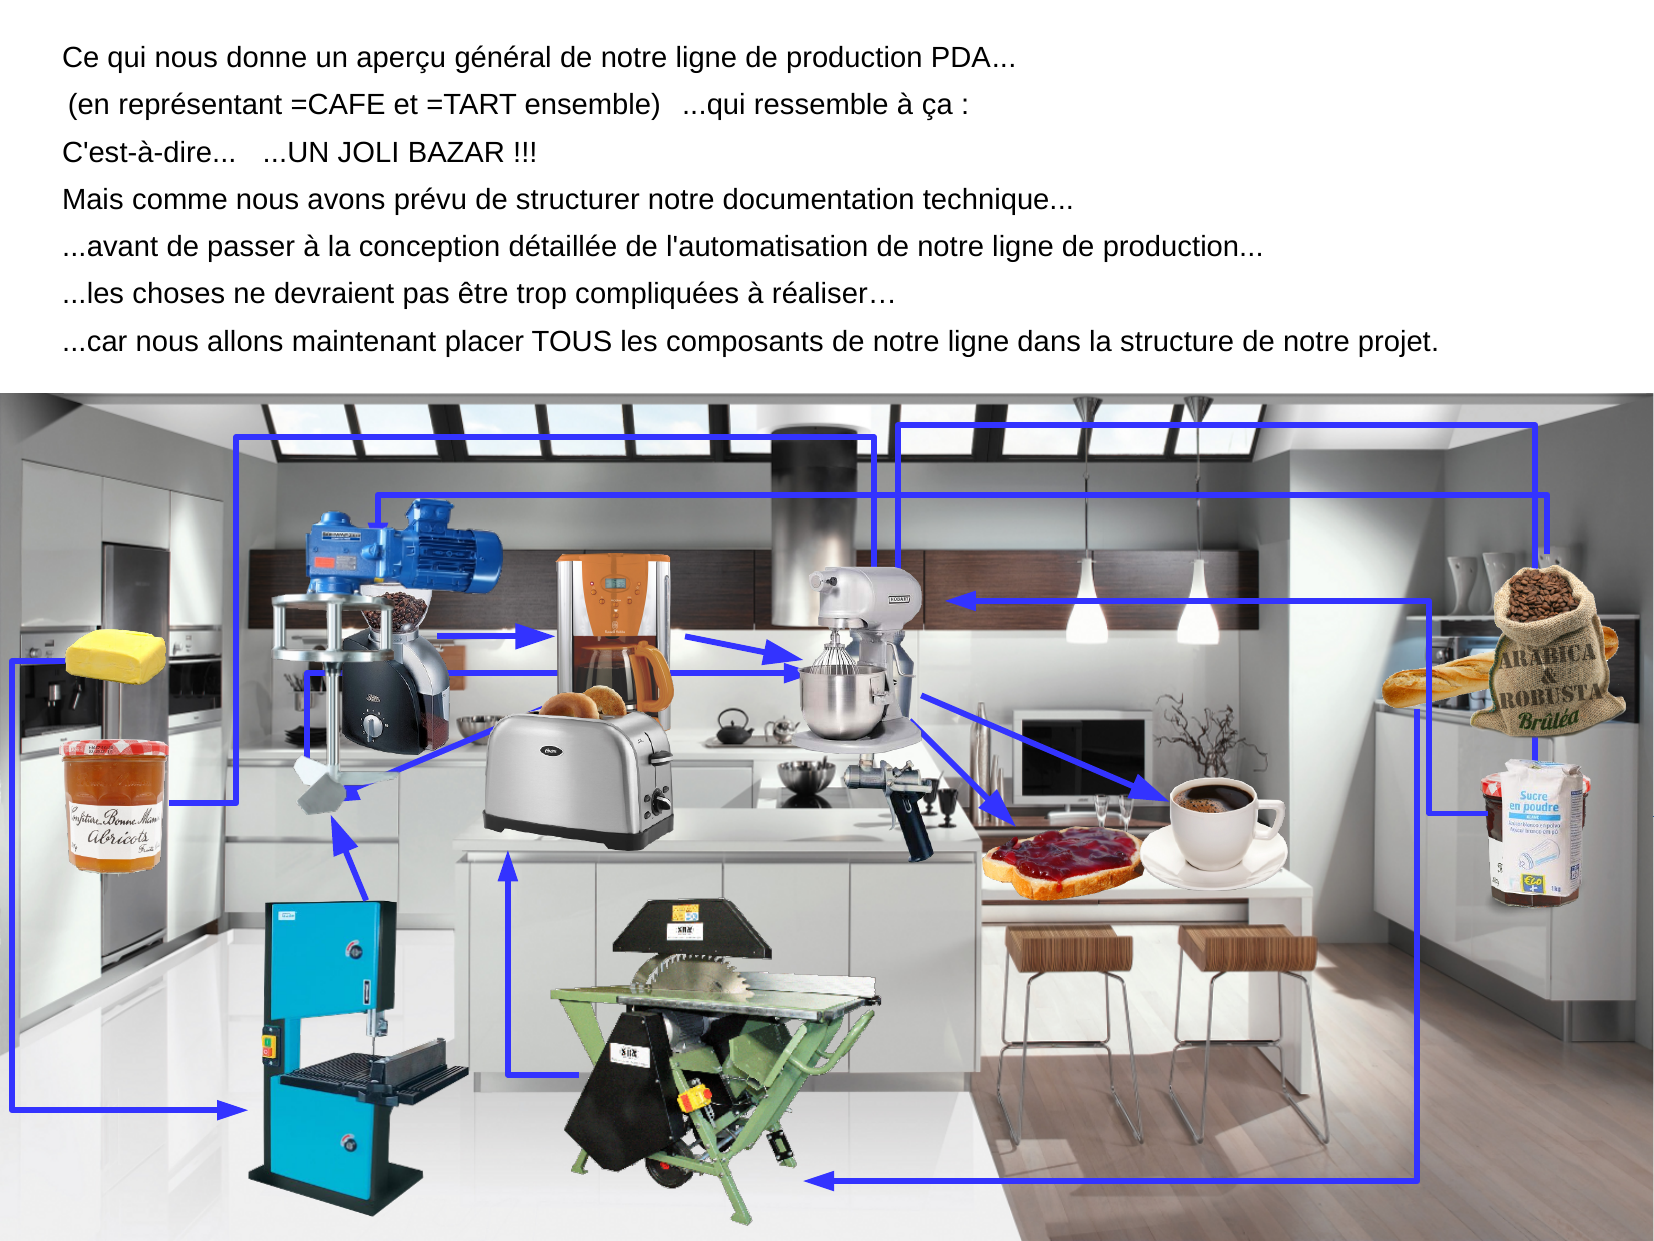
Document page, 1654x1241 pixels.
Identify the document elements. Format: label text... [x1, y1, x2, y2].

text_box ...qui ressemble à ça : [697, 80, 1554, 131]
text_box Ce qui nous donne un aperçu général de notre ligne de production PDA... [47, 33, 1619, 83]
picture [0, 393, 1654, 1241]
text_box ...les choses ne devraient pas être trop compliquées à réaliser… [47, 269, 1619, 317]
text_box Mais comme nous avons prévu de structurer notre documentation technique... [47, 175, 1619, 222]
text_box C'est-à-dire... [47, 128, 248, 175]
text_box ...UN JOLI BAZAR !!! [248, 131, 556, 175]
text_box ...avant de passer à la conception détaillée de l'automatisation de notre ligne de production... [47, 222, 1619, 269]
text_box (en représentant =CAFE et =TART ensemble) [53, 80, 697, 131]
text_box ...car nous allons maintenant placer TOUS les composants de notre ligne dans la structure de notre projet. [47, 317, 1619, 367]
